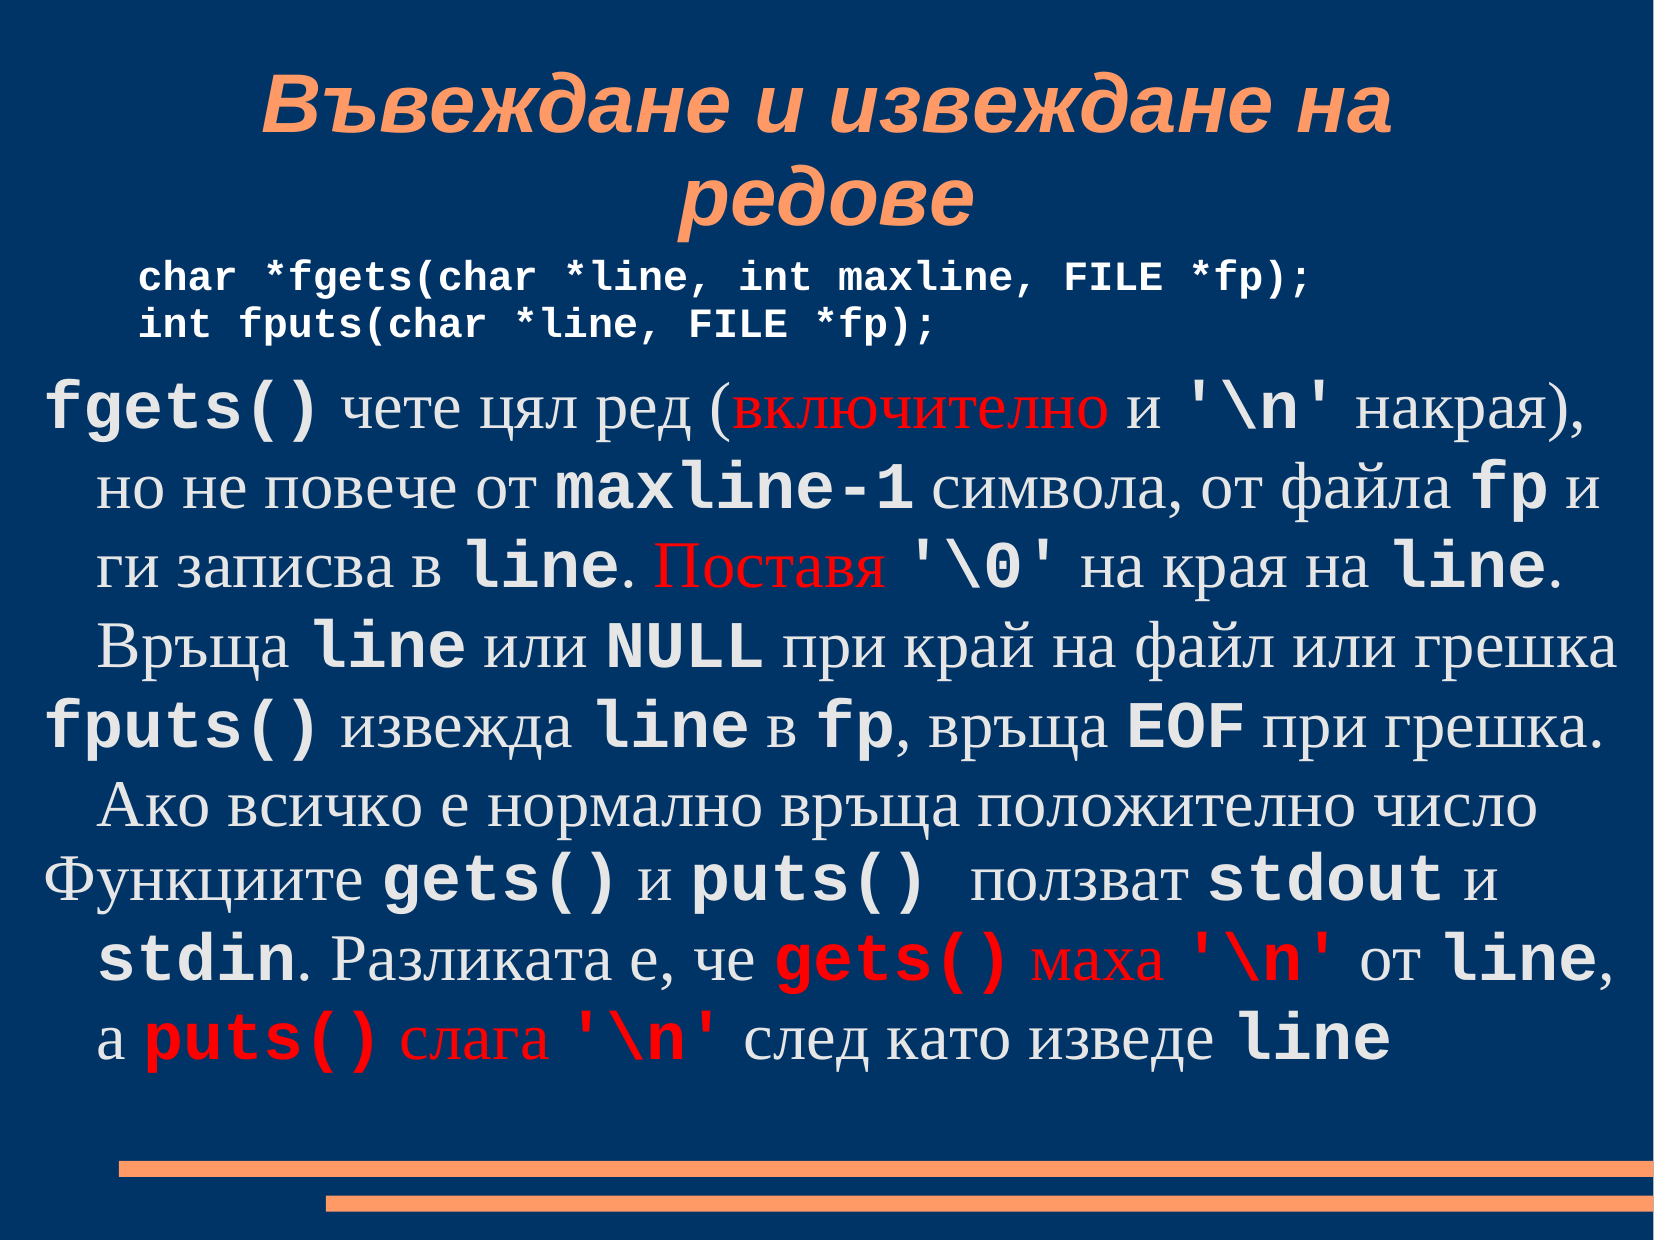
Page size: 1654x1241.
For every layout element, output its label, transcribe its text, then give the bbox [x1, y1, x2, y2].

text_box char *fgets(char *line, int maxline, FILE *fp); int fputs(char *line, FILE *fp); [122, 248, 1335, 455]
list fgets() чете цял ред (включително и '\n' накрая), но не повече от maxline-1 символа, от файла fp и ги записва в line. Поставя '\0' на края на line. Връща line или NULL при край на файл или грешка fputs() извежда line в fp, връща EOF при грешка. Ако всичко е нормално връща положително число Функциите gets() и puts() ползват stdout и stdin. Разликата е, че gets() маха '\n' от line, а puts() слага '\n' след като изведе line [26, 369, 1647, 1154]
title Въвеждане и извеждане на редове [121, 46, 1534, 254]
